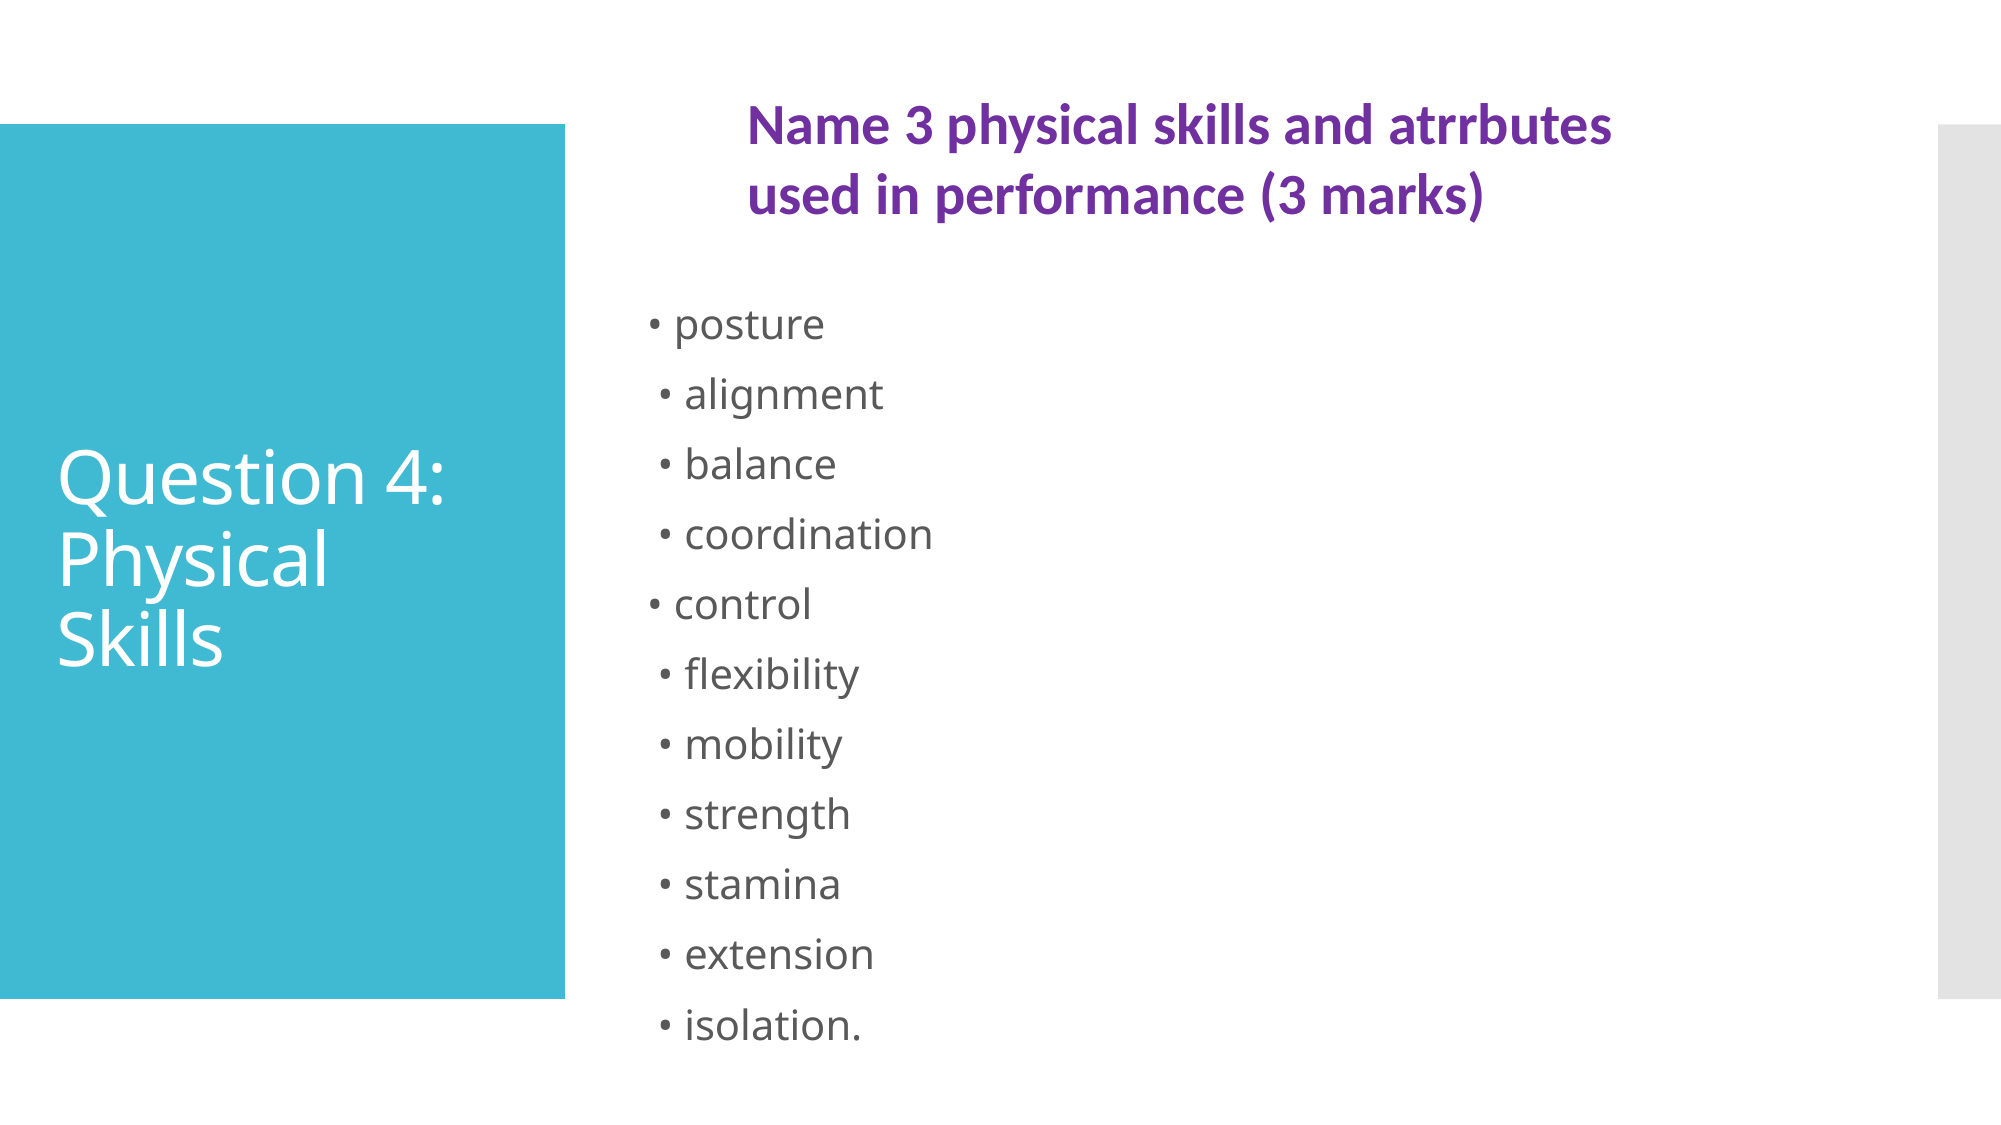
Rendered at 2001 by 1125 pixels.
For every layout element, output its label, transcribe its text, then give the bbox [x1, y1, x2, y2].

text_box Name 3 physical skills and atrrbutes used in performance (3 marks) [731, 78, 1733, 235]
title Question 4: Physical Skills [41, 184, 526, 940]
list • posture • alignment • balance • coordination • control • flexibility • mobility • strength • stamina • extension • isolation. [632, 256, 1833, 1097]
